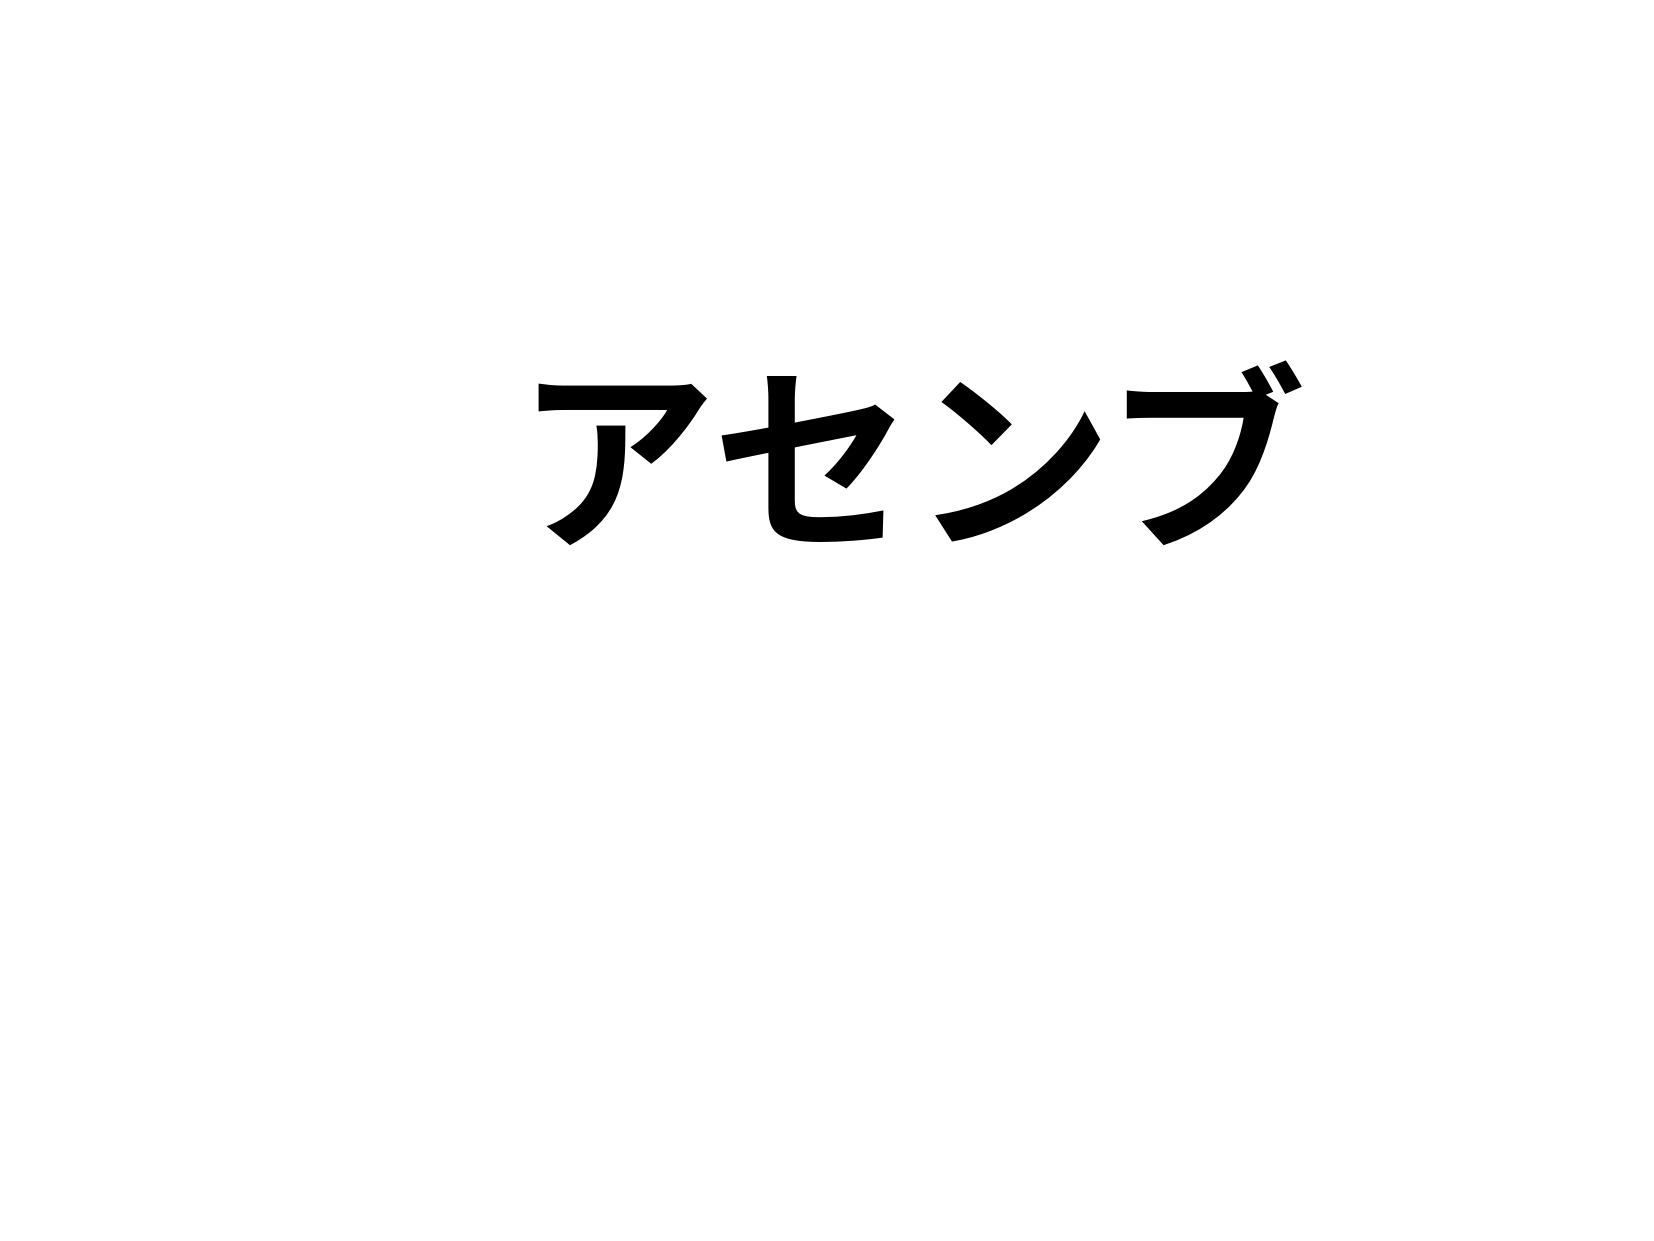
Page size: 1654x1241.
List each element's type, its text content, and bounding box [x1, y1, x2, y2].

text_box アセンブ [501, 295, 1229, 526]
